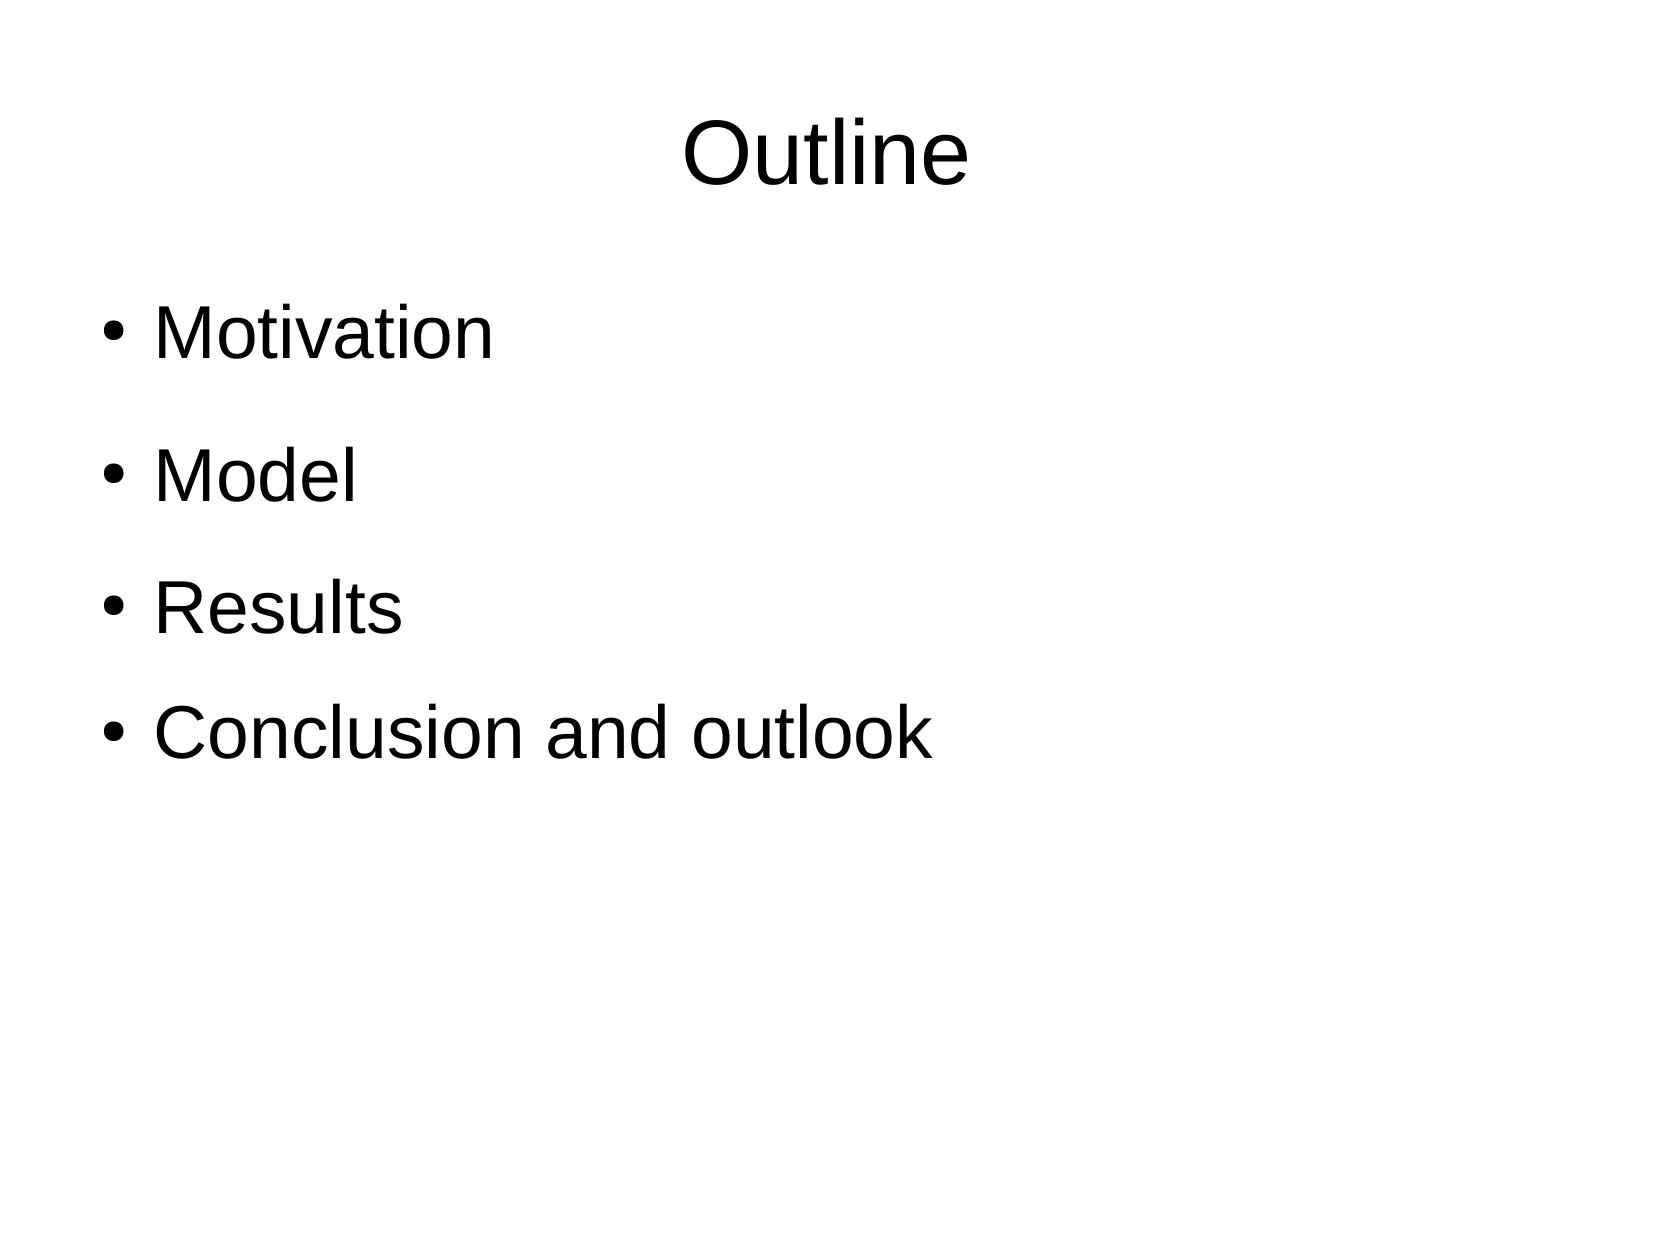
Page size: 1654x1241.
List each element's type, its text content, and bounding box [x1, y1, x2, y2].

list Motivation Model Results Conclusion and outlook [82, 290, 1571, 1010]
title Outline [82, 49, 1571, 257]
